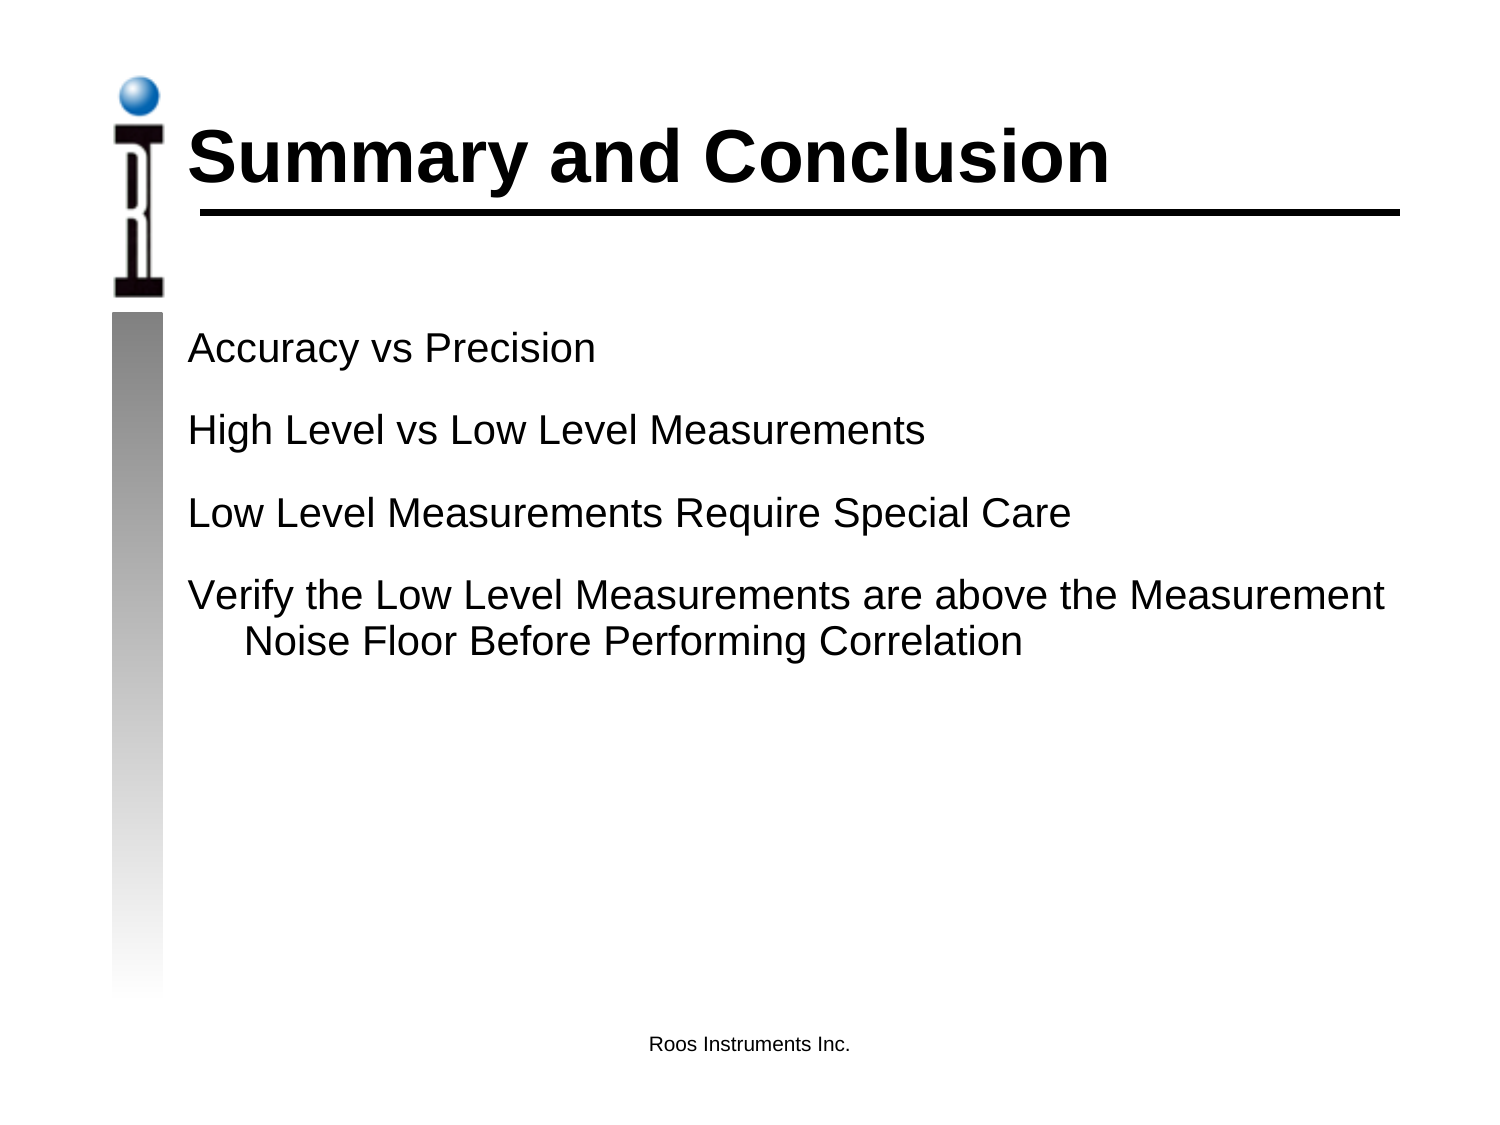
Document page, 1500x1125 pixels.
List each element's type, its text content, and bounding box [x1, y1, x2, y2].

picture [112, 74, 167, 302]
list Accuracy vs Precision High Level vs Low Level Measurements Low Level Measurements Require Special Care Verify the Low Level Measurements are above the Measurement Noise Floor Before Performing Correlation [187, 324, 1388, 1001]
title Summary and Conclusion [187, 99, 1388, 213]
